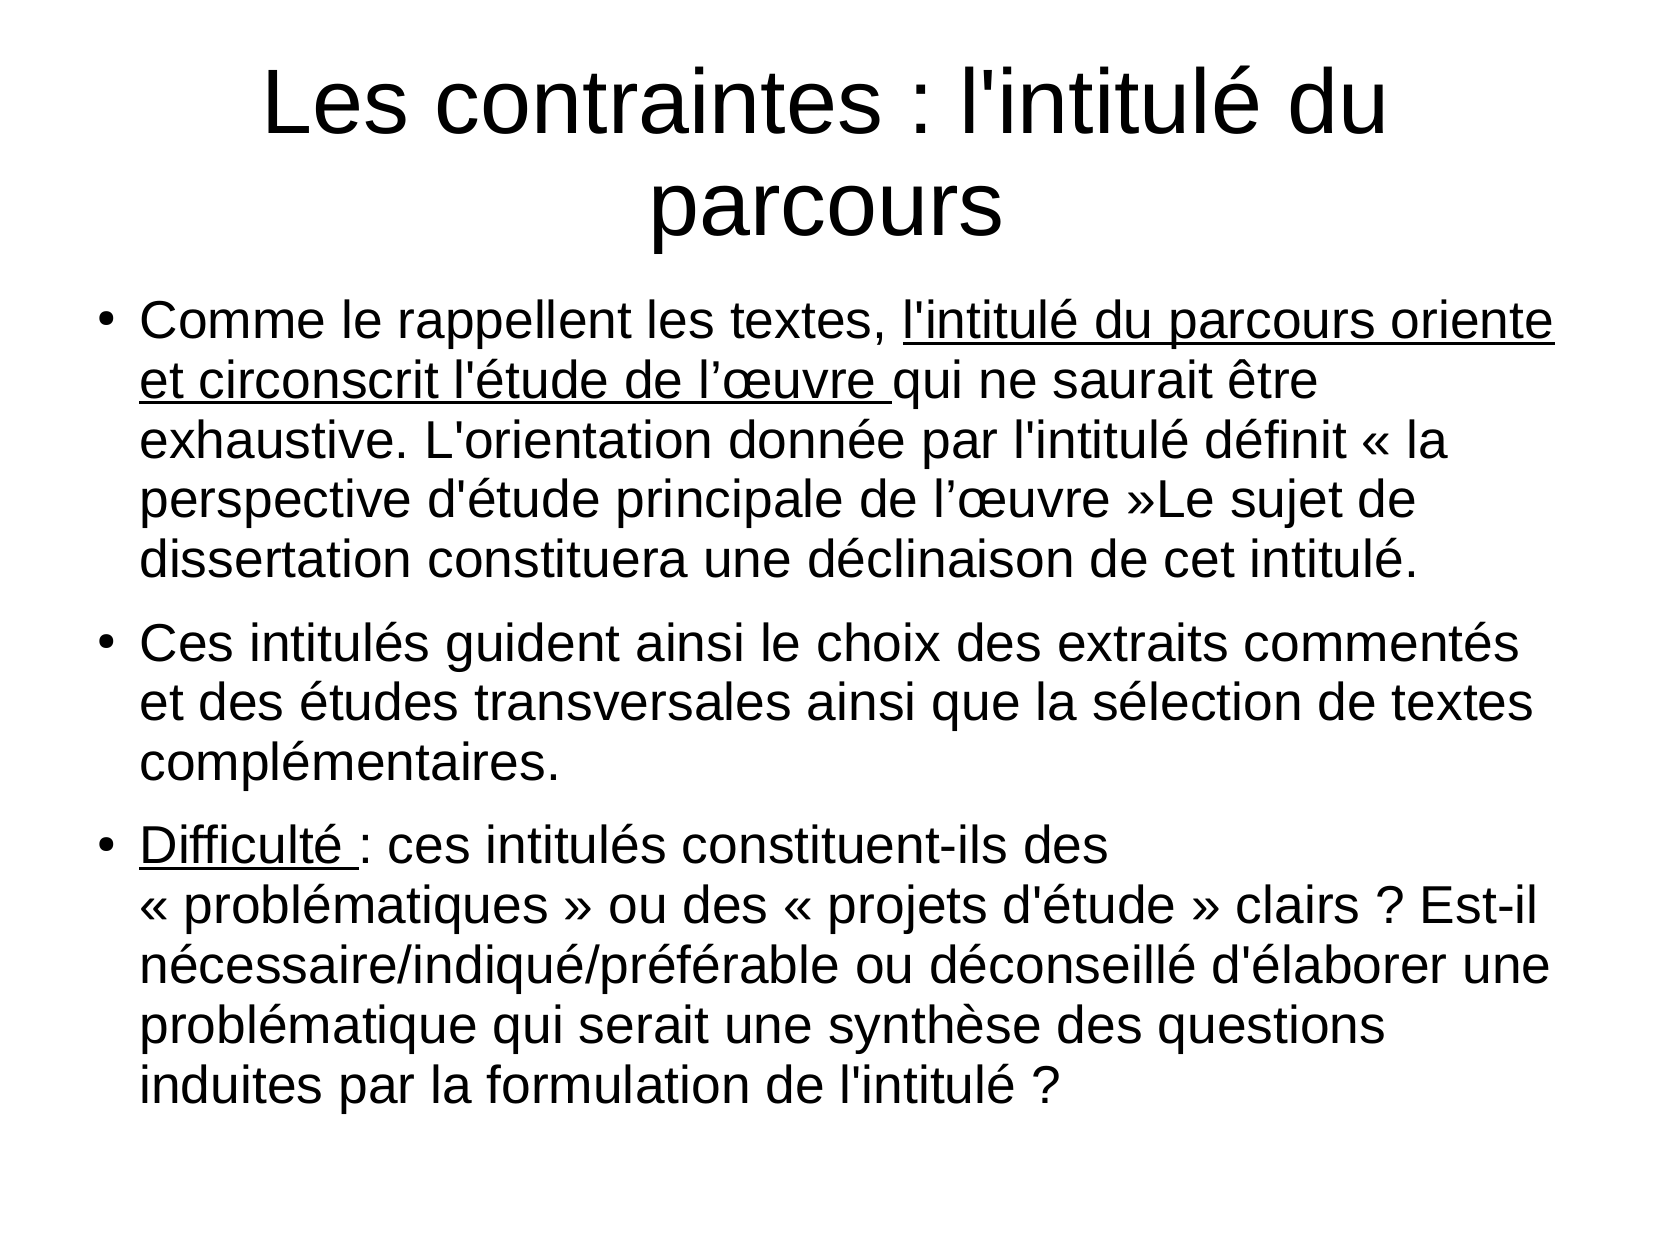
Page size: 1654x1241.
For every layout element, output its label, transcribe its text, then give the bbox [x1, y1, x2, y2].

title Les contraintes : l'intitulé du parcours [82, 49, 1571, 257]
list Comme le rappellent les textes, l'intitulé du parcours oriente et circonscrit l'étude de l’œuvre qui ne saurait être exhaustive. L'orientation donnée par l'intitulé définit « la perspective d'étude principale de l’œuvre »Le sujet de dissertation constituera une déclinaison de cet intitulé. Ces intitulés guident ainsi le choix des extraits commentés et des études transversales ainsi que la sélection de textes complémentaires. Difficulté : ces intitulés constituent-ils des « problématiques » ou des « projets d'étude » clairs ? Est-il nécessaire/indiqué/préférable ou déconseillé d'élaborer une problématique qui serait une synthèse des questions induites par la formulation de l'intitulé ? [82, 290, 1571, 1123]
